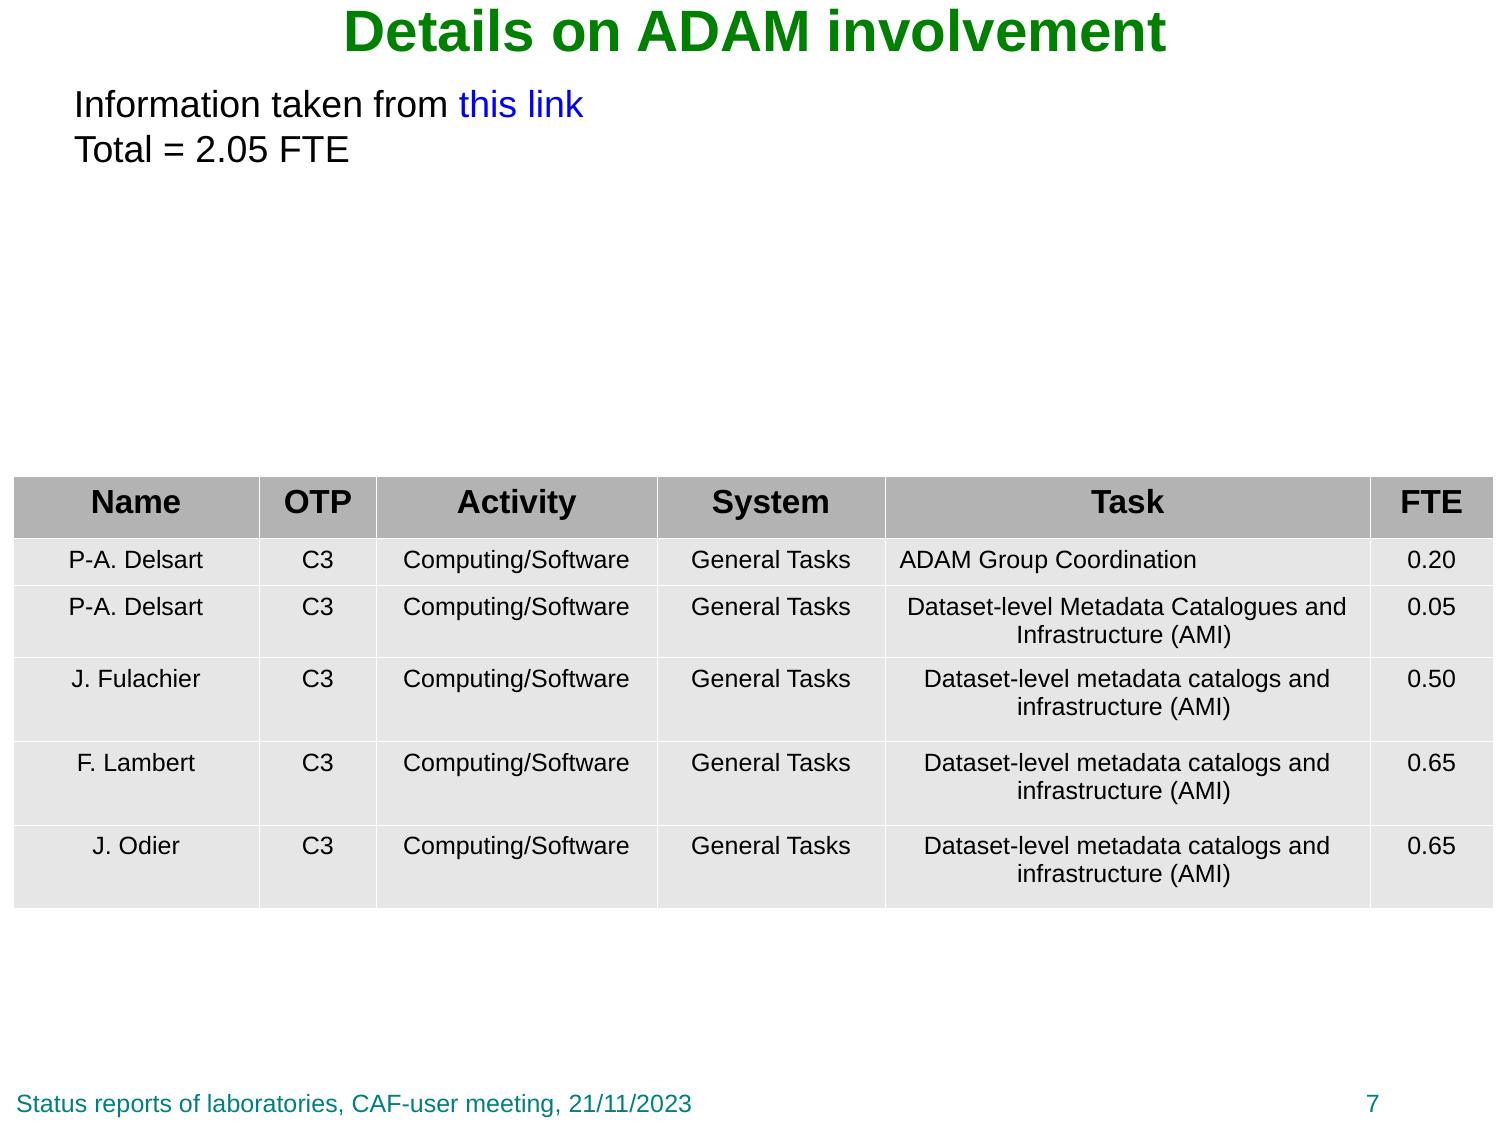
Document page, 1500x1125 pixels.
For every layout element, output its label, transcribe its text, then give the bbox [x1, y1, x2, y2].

table_header FTE [1371, 477, 1493, 538]
table_cell General Tasks [658, 658, 885, 741]
text_box Details on ADAM involvement [7, 0, 1500, 119]
table_cell Dataset-level metadata catalogs and infrastructure (AMI) [886, 658, 1370, 741]
table_cell P-A. Delsart [14, 586, 259, 657]
table_cell 0.65 [1371, 742, 1493, 825]
table_cell 0.65 [1371, 826, 1493, 908]
table_cell C3 [260, 539, 376, 585]
table_header Activity [377, 477, 657, 538]
table_cell 0.20 [1371, 539, 1493, 585]
table_cell ADAM Group Coordination [886, 539, 1370, 585]
table_cell General Tasks [658, 539, 885, 585]
table_cell C3 [260, 826, 376, 908]
table_cell General Tasks [658, 586, 885, 657]
table_header Name [14, 477, 259, 538]
table_header OTP [260, 477, 376, 538]
table_cell C3 [260, 658, 376, 741]
table_cell J. Odier [14, 826, 259, 908]
table_cell Dataset-level metadata catalogs and infrastructure (AMI) [886, 826, 1370, 908]
table_cell C3 [260, 742, 376, 825]
table_cell Computing/Software [377, 658, 657, 741]
table_cell F. Lambert [14, 742, 259, 825]
table_cell Computing/Software [377, 539, 657, 585]
table_cell J. Fulachier [14, 658, 259, 741]
table_cell 0.50 [1371, 658, 1493, 741]
text_box Information taken from this link Total = 2.05 FTE [58, 72, 1419, 254]
table_header Task [886, 477, 1370, 538]
table_cell Dataset-level metadata catalogs and infrastructure (AMI) [886, 742, 1370, 825]
table_header System [658, 477, 885, 538]
table_cell Computing/Software [377, 586, 657, 657]
table_cell Computing/Software [377, 742, 657, 825]
table_cell 0.05 [1371, 586, 1493, 657]
table_cell General Tasks [658, 742, 885, 825]
table_cell General Tasks [658, 826, 885, 908]
table_cell C3 [260, 586, 376, 657]
table_cell P-A. Delsart [14, 539, 259, 585]
table_cell Computing/Software [377, 826, 657, 908]
table_cell Dataset-level Metadata Catalogues and Infrastructure (AMI) [886, 586, 1370, 657]
